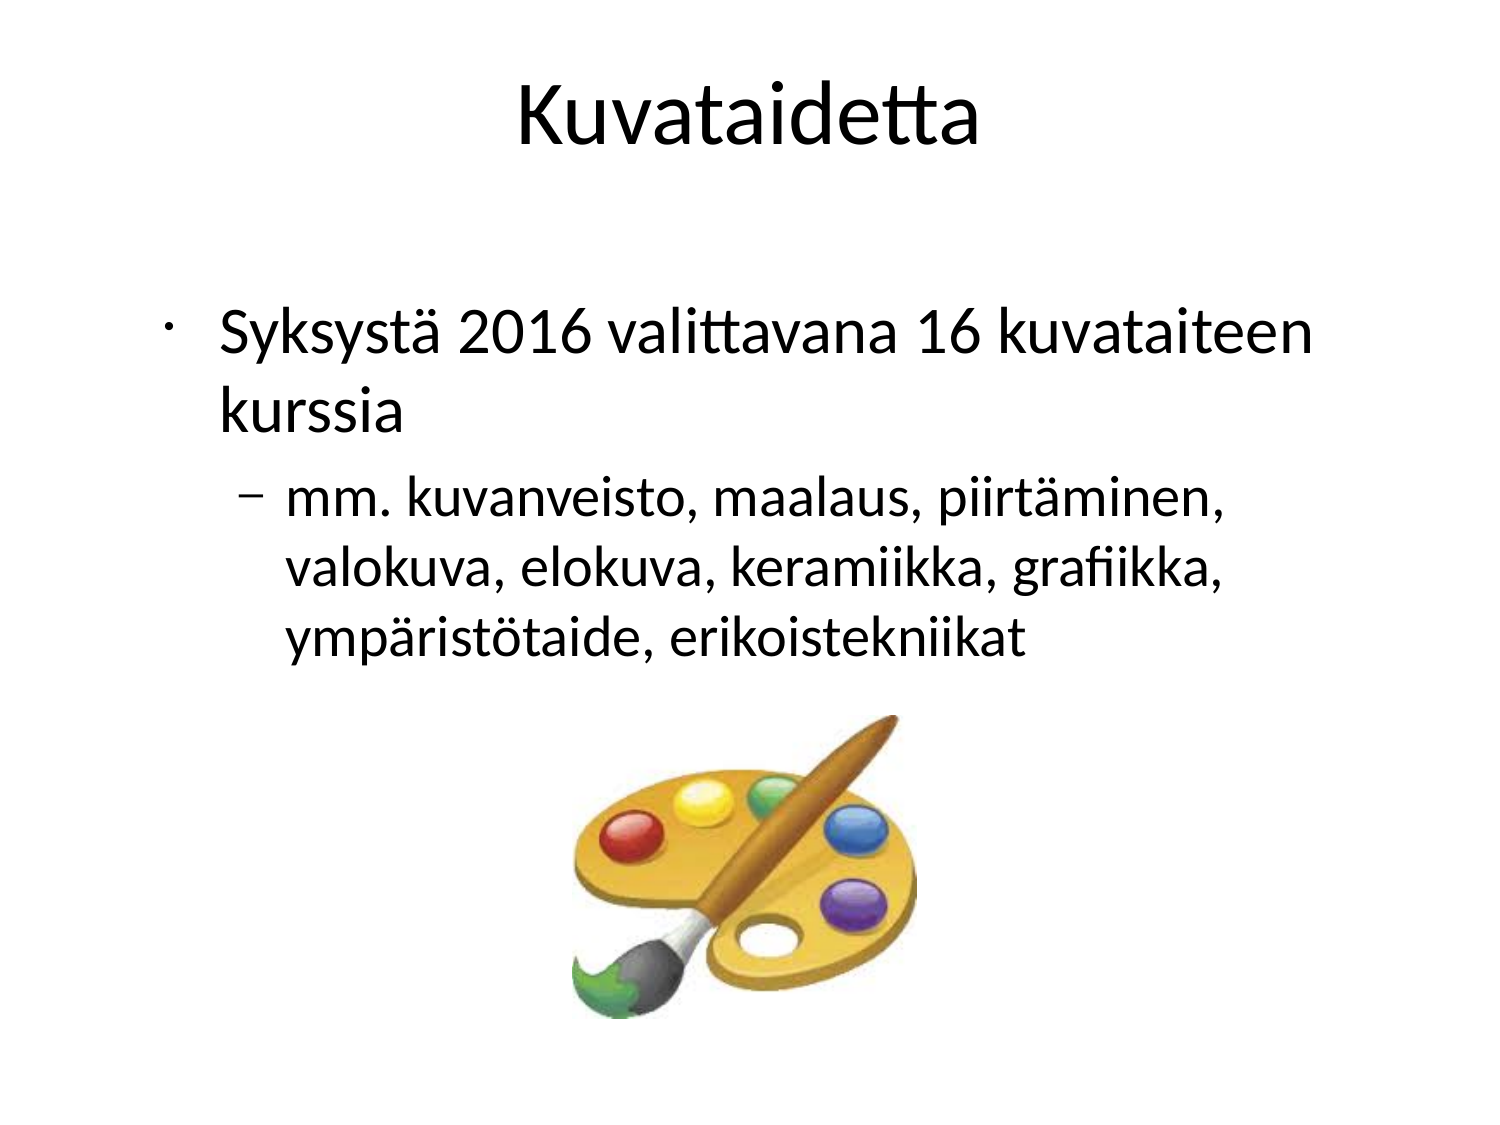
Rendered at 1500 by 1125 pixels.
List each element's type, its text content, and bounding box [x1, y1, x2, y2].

list Syksystä 2016 valittavana 16 kuvataiteen kurssia mm. kuvanveisto, maalaus, piirtäminen, valokuva, elokuva, keramiikka, grafiikka, ympäristötaide, erikoistekniikat [148, 278, 1365, 948]
title Kuvataidetta [75, 45, 1425, 233]
picture [572, 715, 917, 1019]
